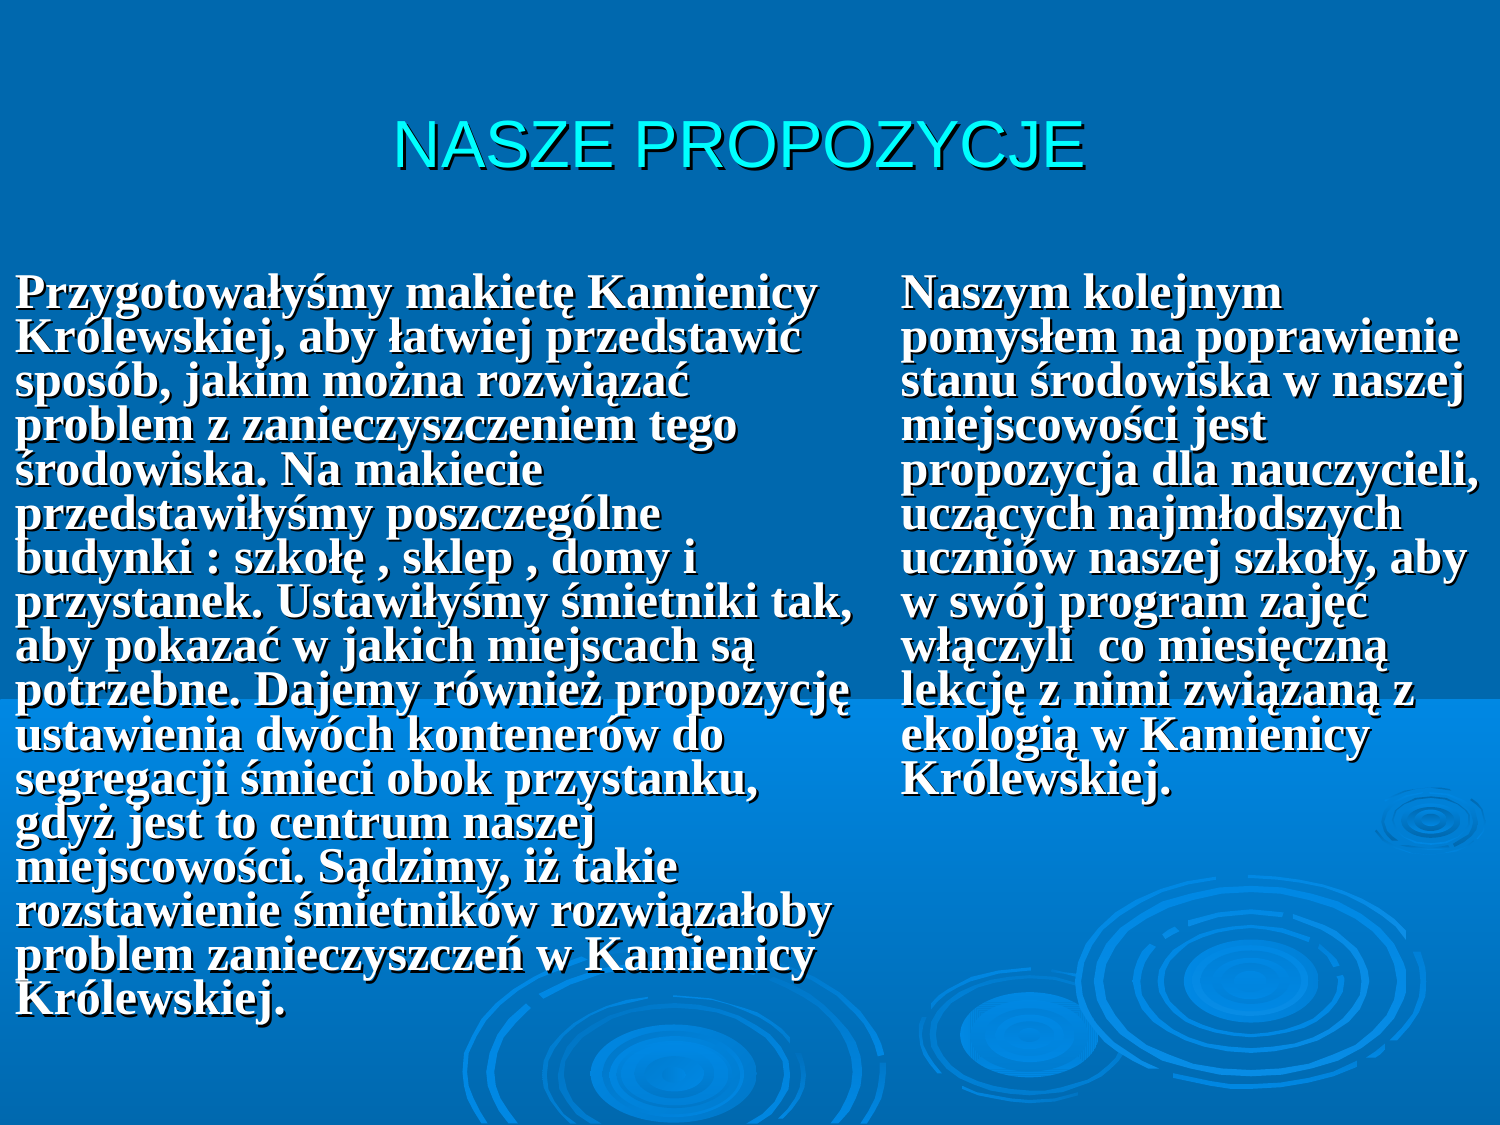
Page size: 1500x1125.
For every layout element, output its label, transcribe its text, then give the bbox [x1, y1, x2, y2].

title NASZE PROPOZYCJE [64, 22, 1415, 259]
text_box Przygotowałyśmy makietę Kamienicy Królewskiej, aby łatwiej przedstawić sposób, jakim można rozwiązać problem z zanieczyszczeniem tego środowiska. Na makiecie przedstawiłyśmy poszczególne budynki : szkołę , sklep , domy i przystanek. Ustawiłyśmy śmietniki tak, aby pokazać w jakich miejscach są potrzebne. Dajemy również propozycję ustawienia dwóch kontenerów do segregacji śmieci obok przystanku, gdyż jest to centrum naszej miejscowości. Sądzimy, iż takie rozstawienie śmietników rozwiązałoby problem zanieczyszczeń w Kamienicy Królewskiej. [0, 265, 887, 1087]
text_box Naszym kolejnym pomysłem na poprawienie stanu środowiska w naszej miejscowości jest propozycja dla nauczycieli, uczących najmłodszych uczniów naszej szkoły, aby w swój program zajęć włączyli co miesięczną lekcję z nimi związaną z ekologią w Kamienicy Królewskiej. [887, 265, 1500, 532]
